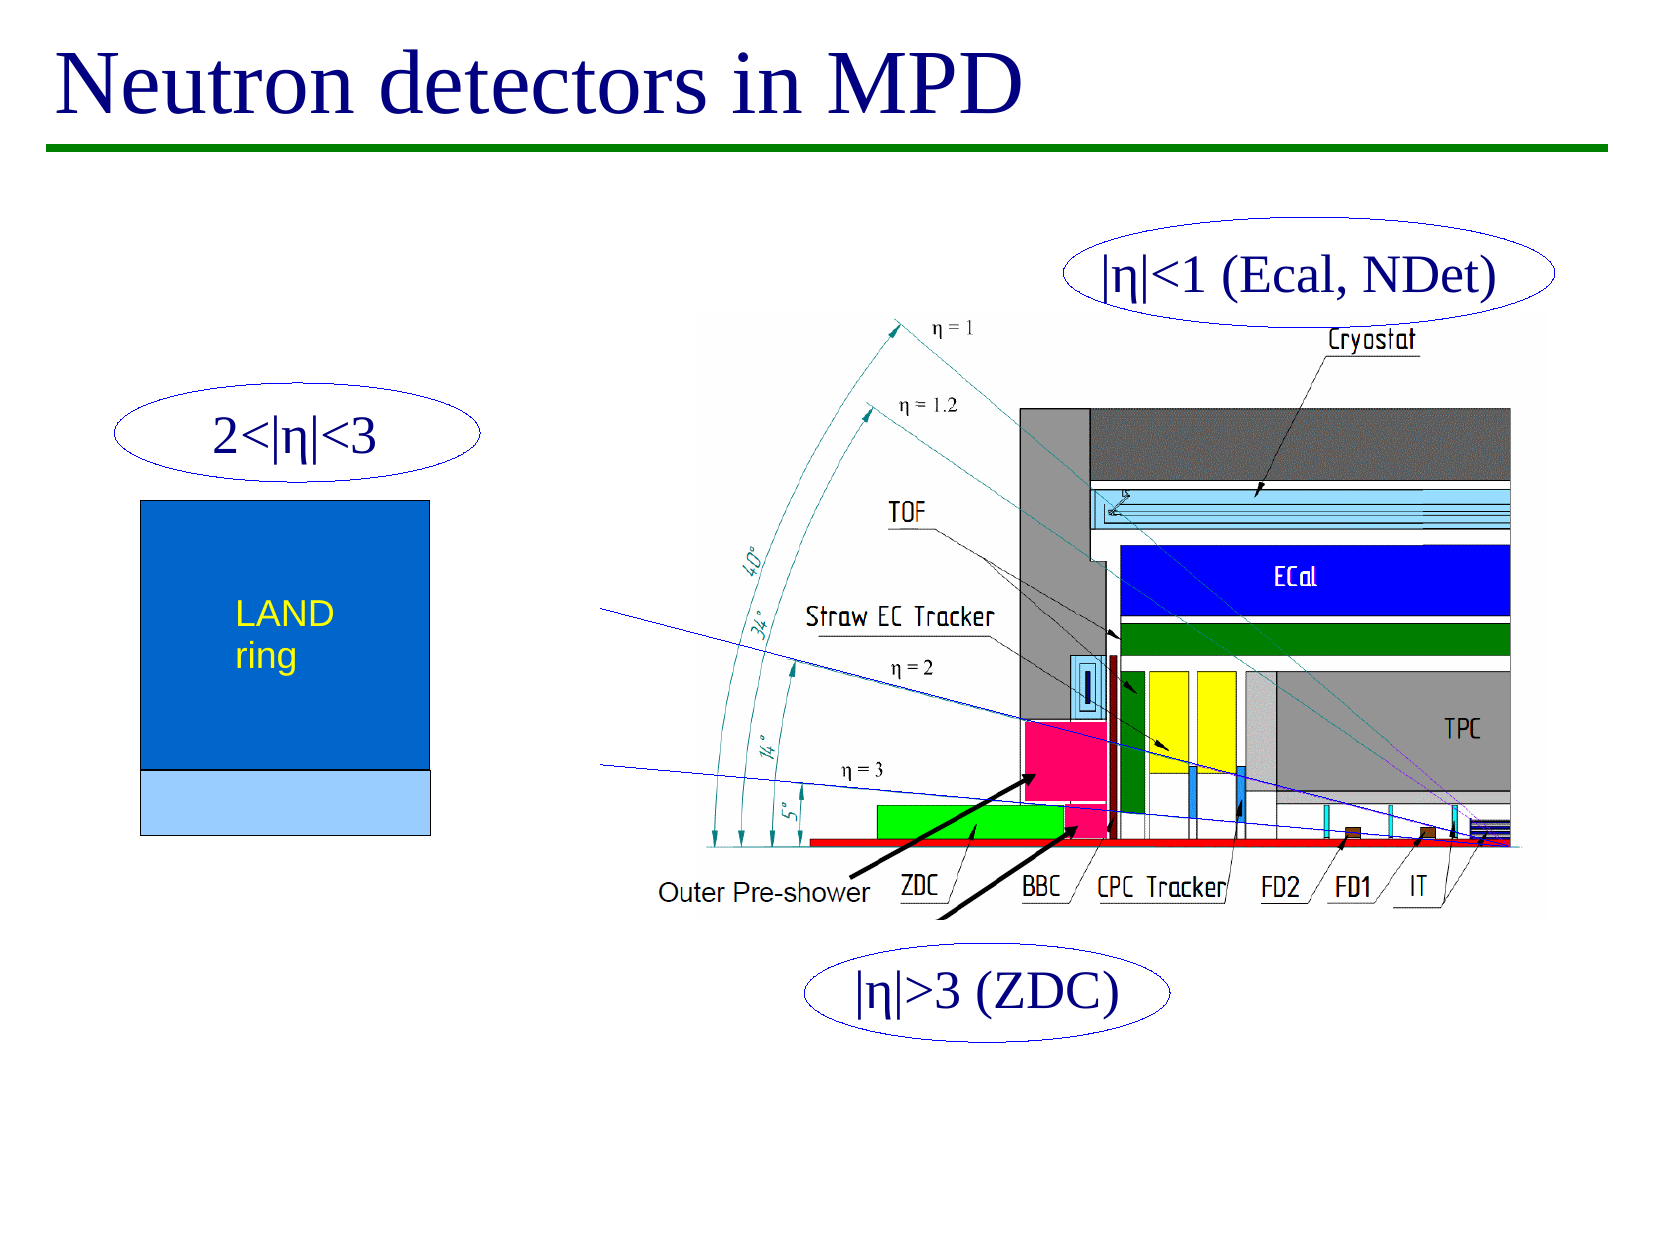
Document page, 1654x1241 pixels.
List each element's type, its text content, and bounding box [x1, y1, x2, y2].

picture [642, 310, 1548, 920]
text_box 2<|η|<3 [198, 398, 394, 474]
text_box LAND ring [140, 500, 430, 770]
text_box |η|<1 (Ecal, NDet) [1085, 236, 1526, 313]
text_box |η|>3 (ZDC) [840, 953, 1165, 1029]
title Neutron detectors in MPD [37, 16, 1067, 149]
text_box [140, 770, 431, 836]
